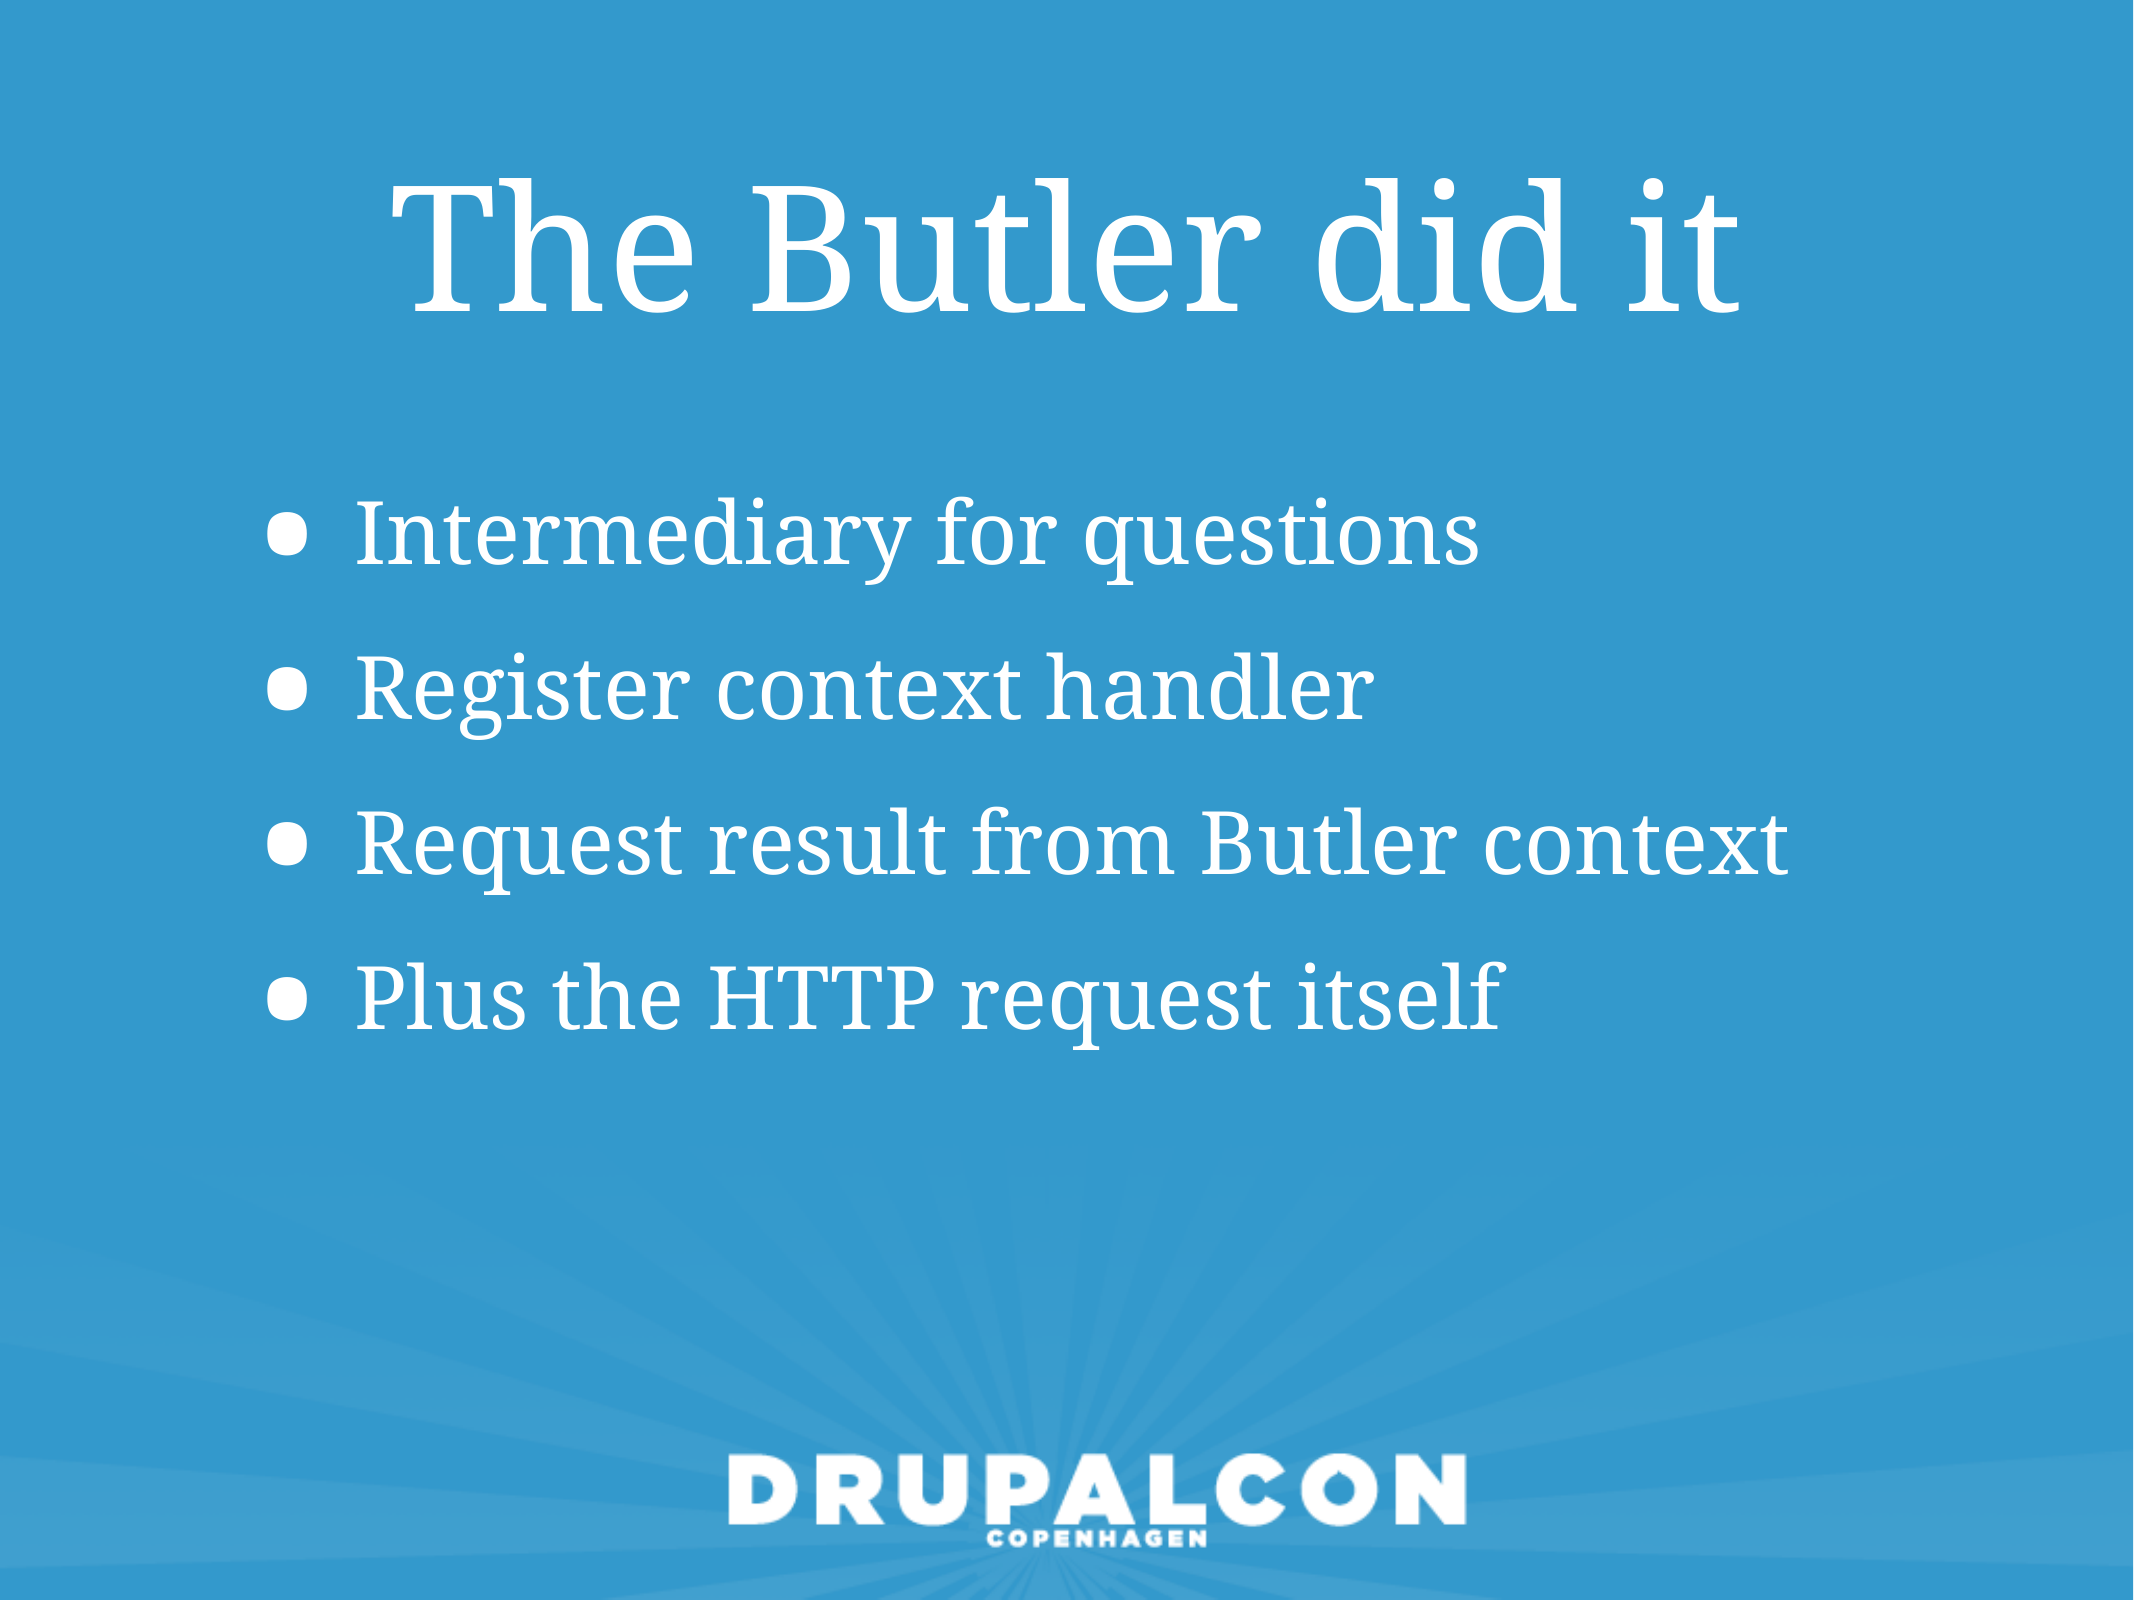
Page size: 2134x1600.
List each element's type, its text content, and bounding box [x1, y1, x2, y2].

picture [0, 0, 2134, 1600]
title The Butler did it [208, 22, 1925, 224]
list Intermediary for questions Register context handler Request result from Butler context Plus the HTTP request itself [208, 224, 1925, 1300]
